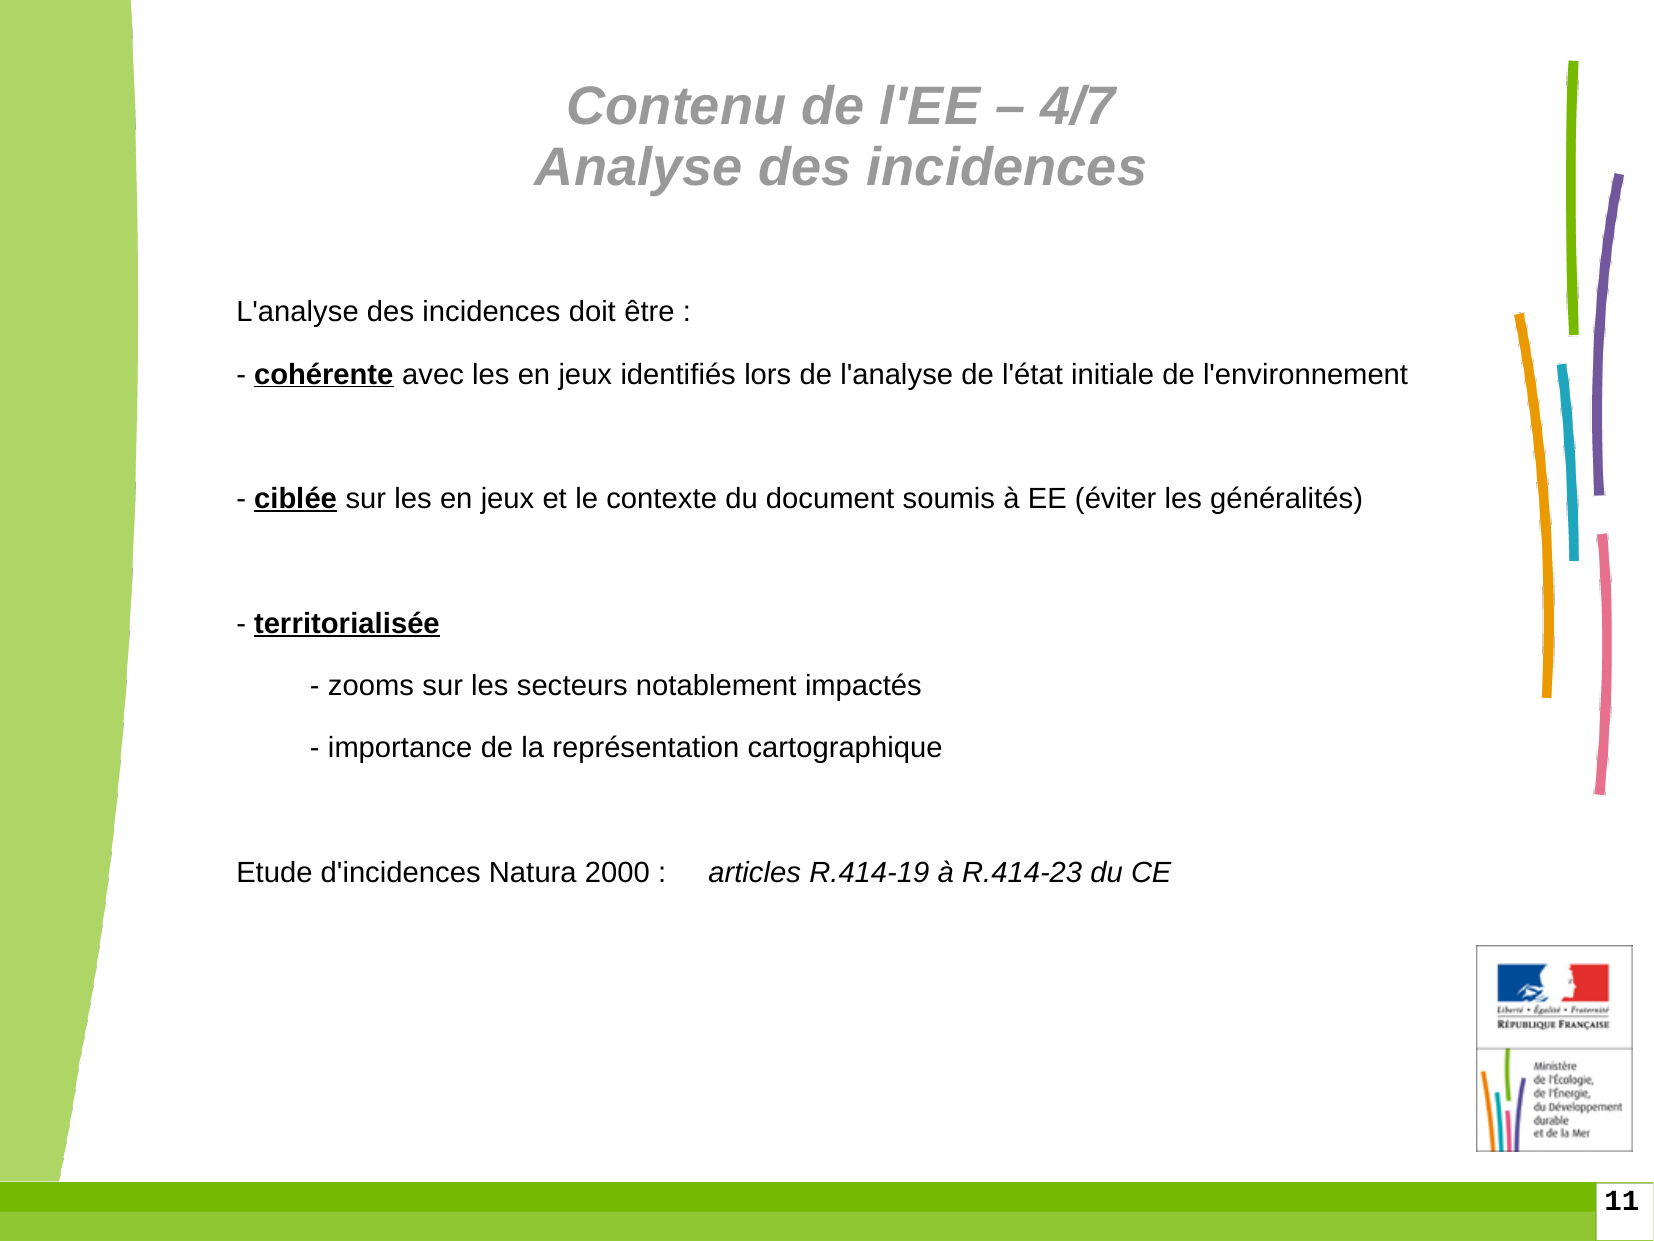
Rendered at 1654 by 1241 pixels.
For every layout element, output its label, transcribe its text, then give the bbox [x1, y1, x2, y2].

title Contenu de l'EE – 4/7 Analyse des incidences [236, 69, 1447, 203]
picture [0, 0, 1654, 1241]
list L'analyse des incidences doit être : - cohérente avec les en jeux identifiés lors de l'analyse de l'état initiale de l'environnement - ciblée sur les en jeux et le contexte du document soumis à EE (éviter les généralités) - territorialisée - zooms sur les secteurs notablement impactés - importance de la représentation cartographique Etude d'incidences Natura 2000 : articles R.414-19 à R.414-23 du CE [236, 295, 1506, 945]
